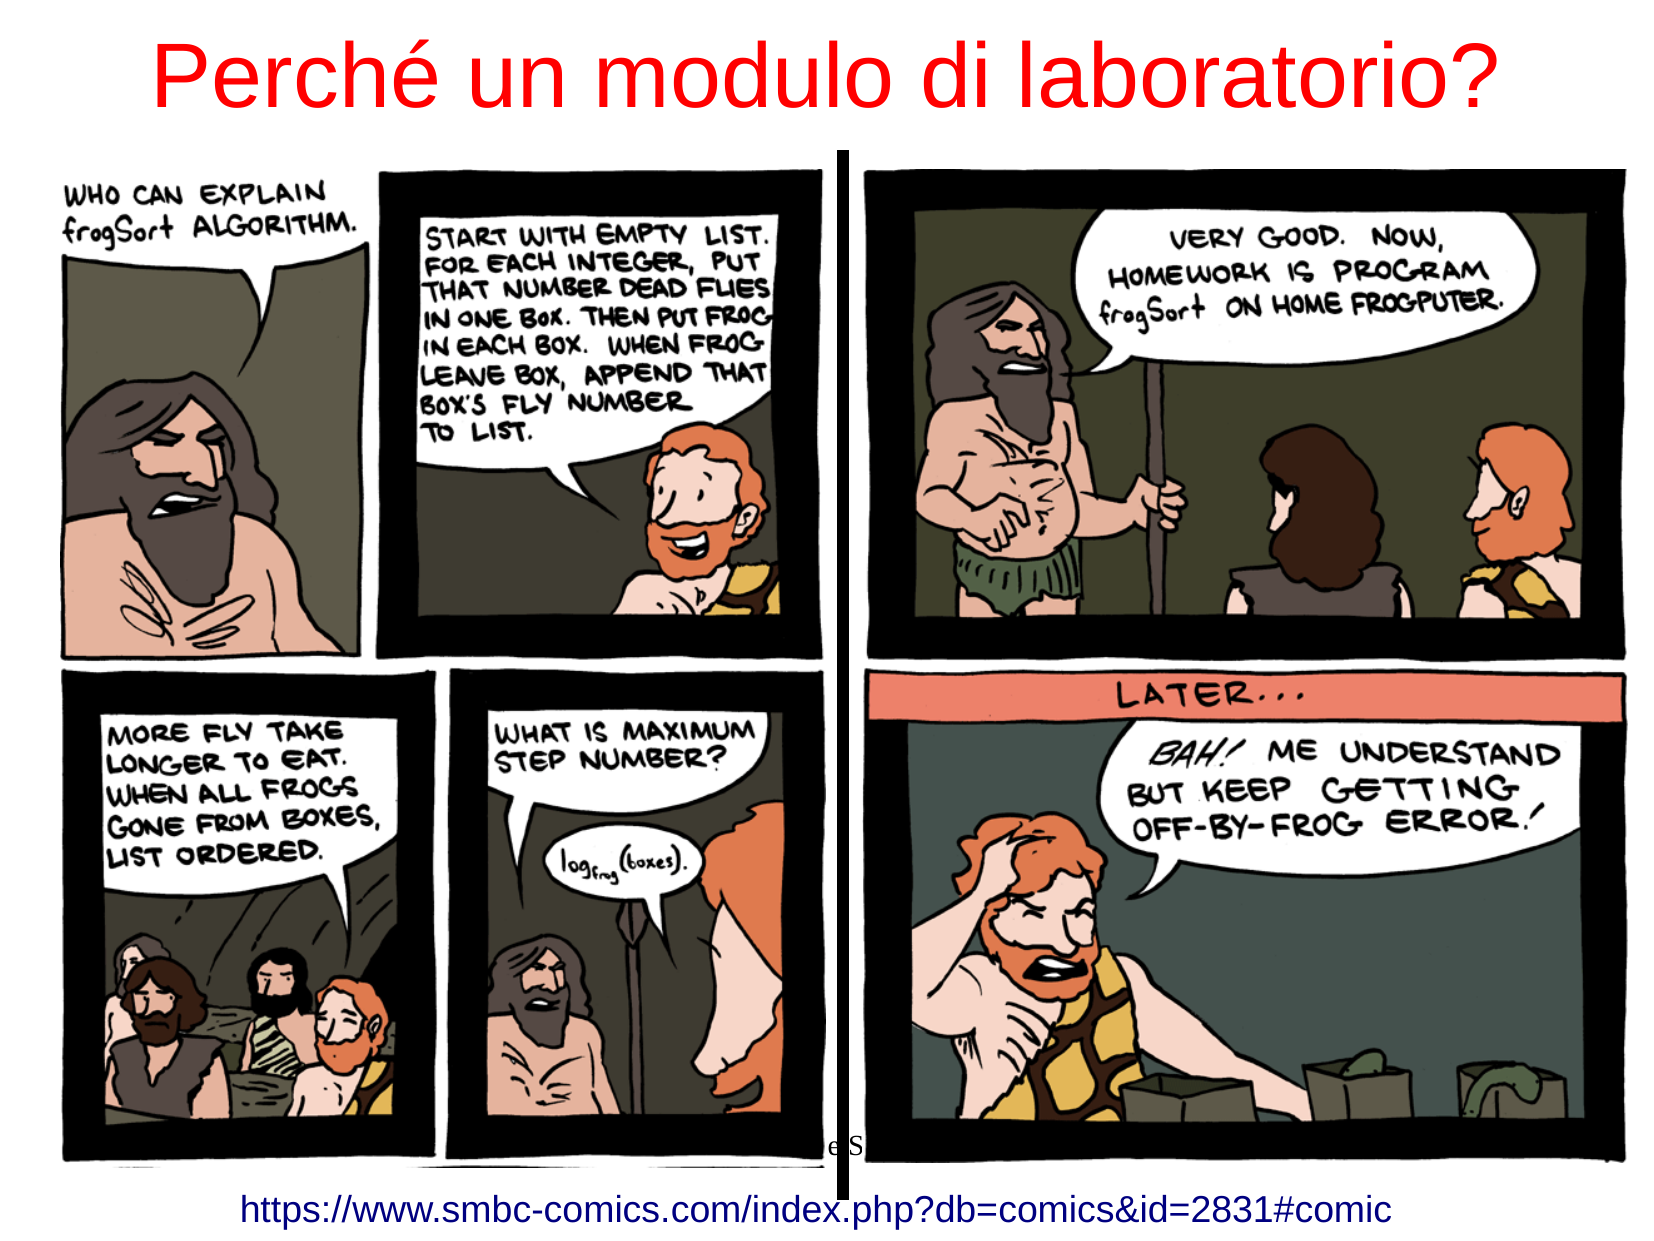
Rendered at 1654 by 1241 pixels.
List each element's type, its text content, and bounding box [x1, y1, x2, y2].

text_box https://www.smbc-comics.com/index.php?db=comics&id=2831#comic [225, 1180, 1408, 1238]
picture [60, 169, 826, 1168]
title Perché un modulo di laboratorio? [82, 0, 1571, 152]
picture [862, 169, 1628, 1163]
